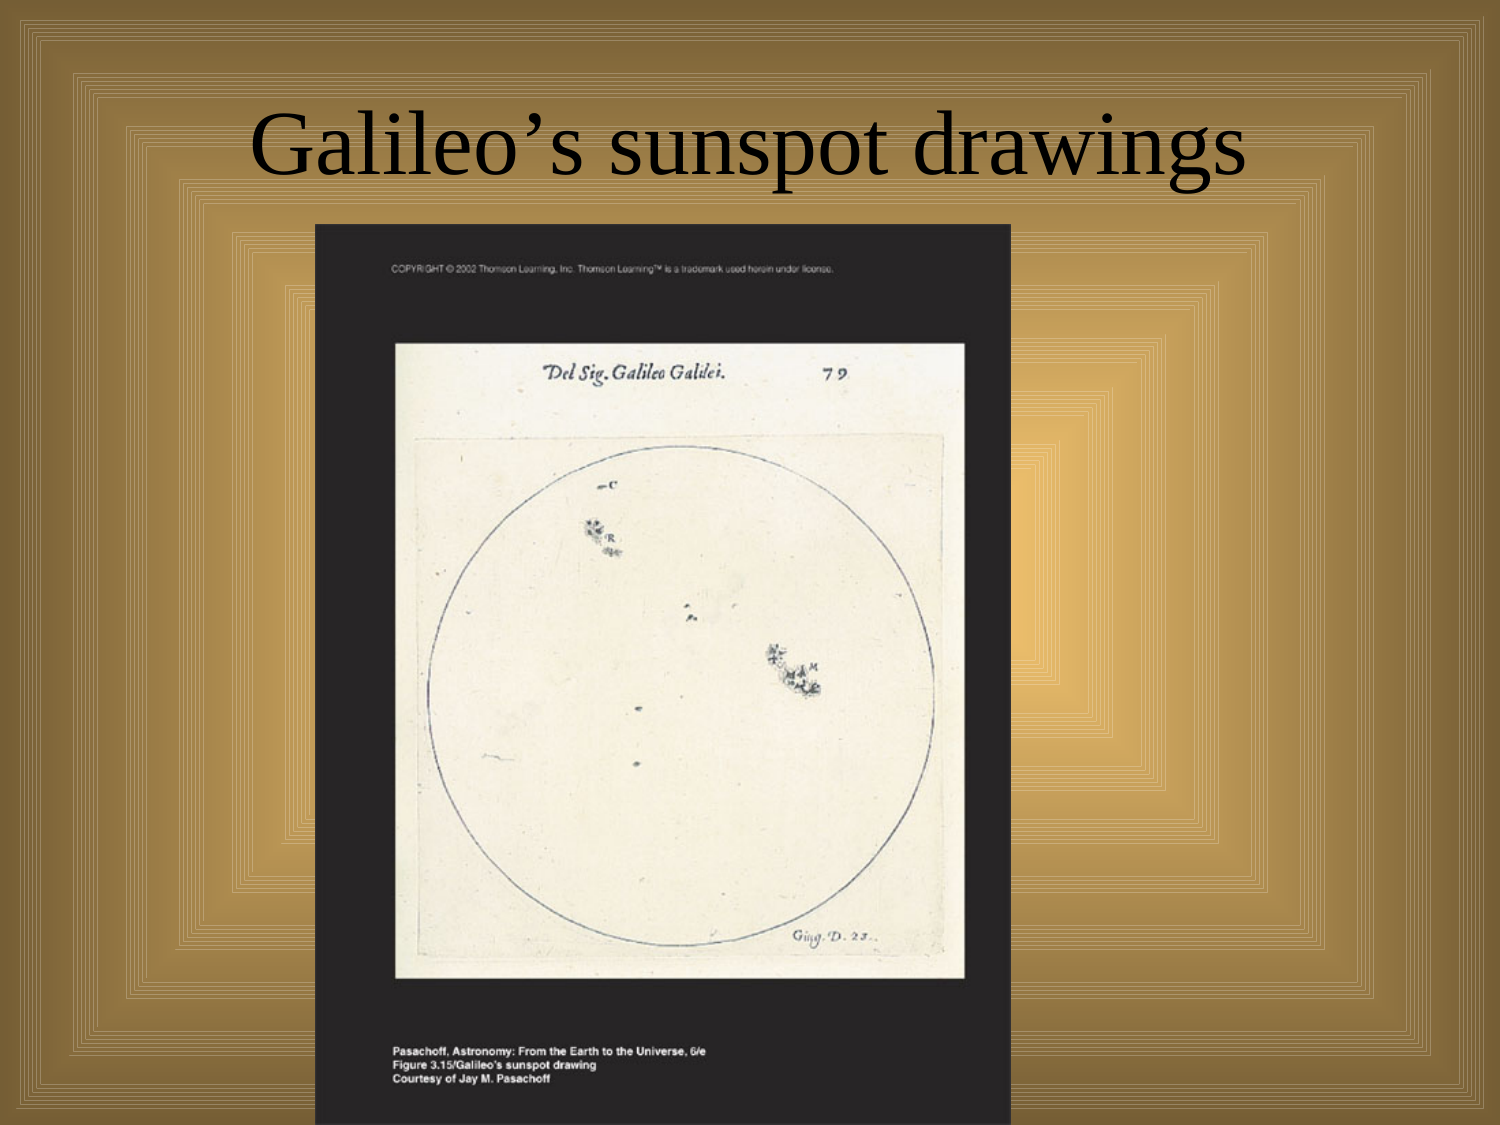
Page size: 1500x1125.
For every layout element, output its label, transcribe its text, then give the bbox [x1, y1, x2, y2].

picture [315, 224, 1011, 1125]
title Galileo’s sunspot drawings [112, 49, 1388, 238]
